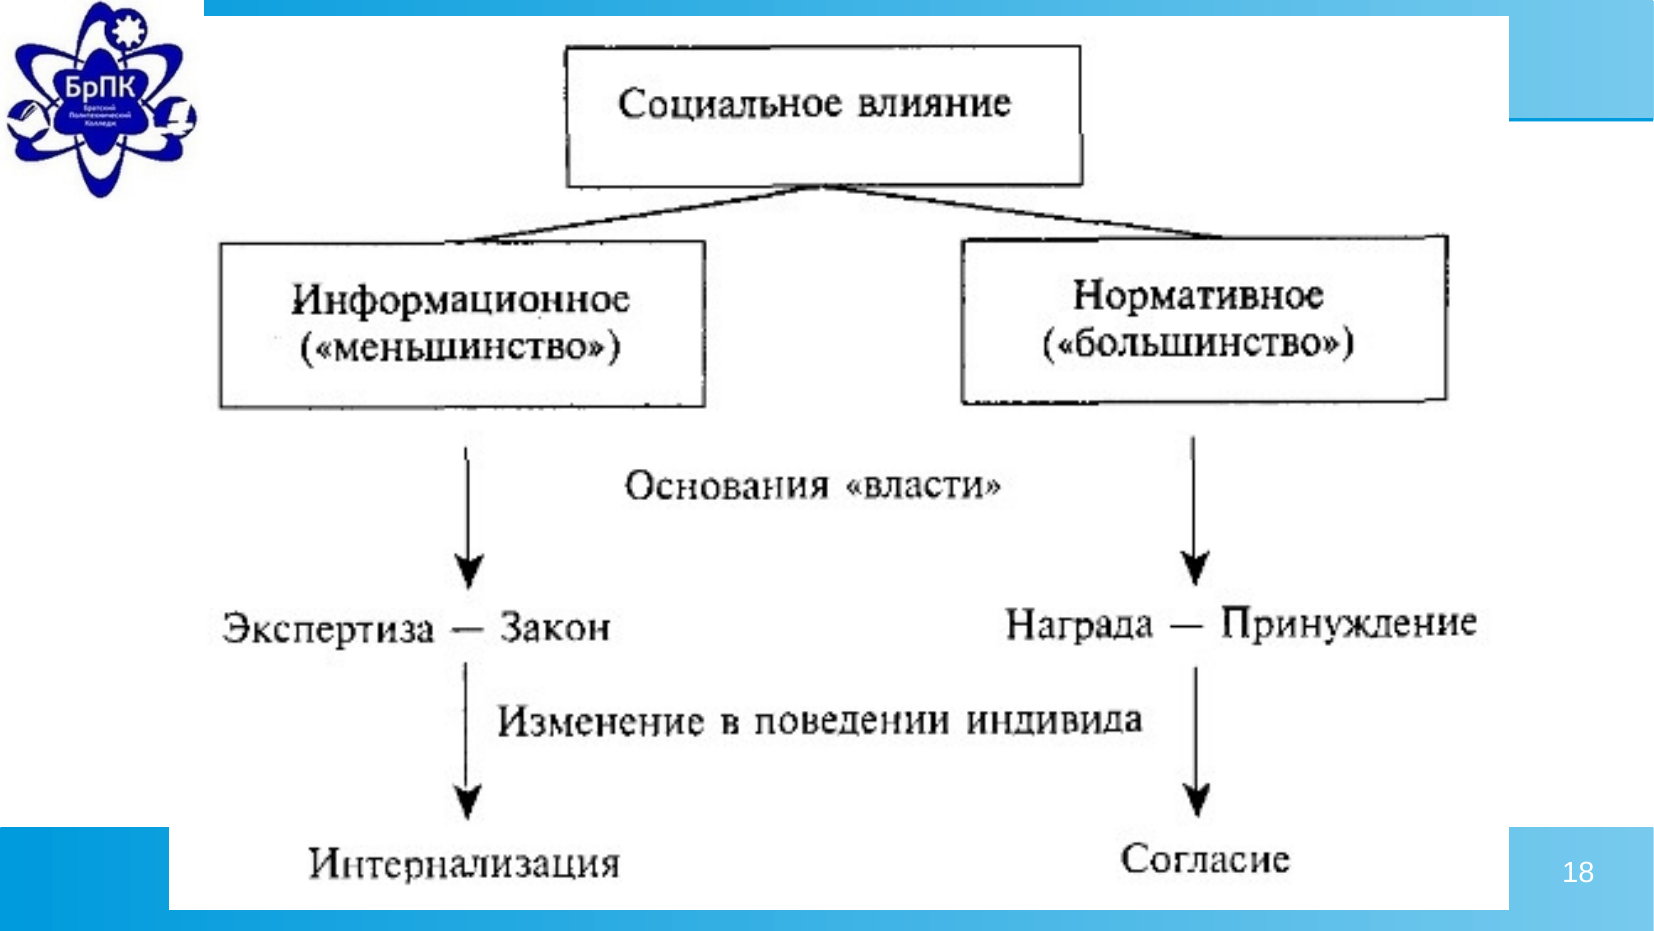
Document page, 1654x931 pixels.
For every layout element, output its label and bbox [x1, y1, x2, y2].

picture [0, 0, 1509, 910]
